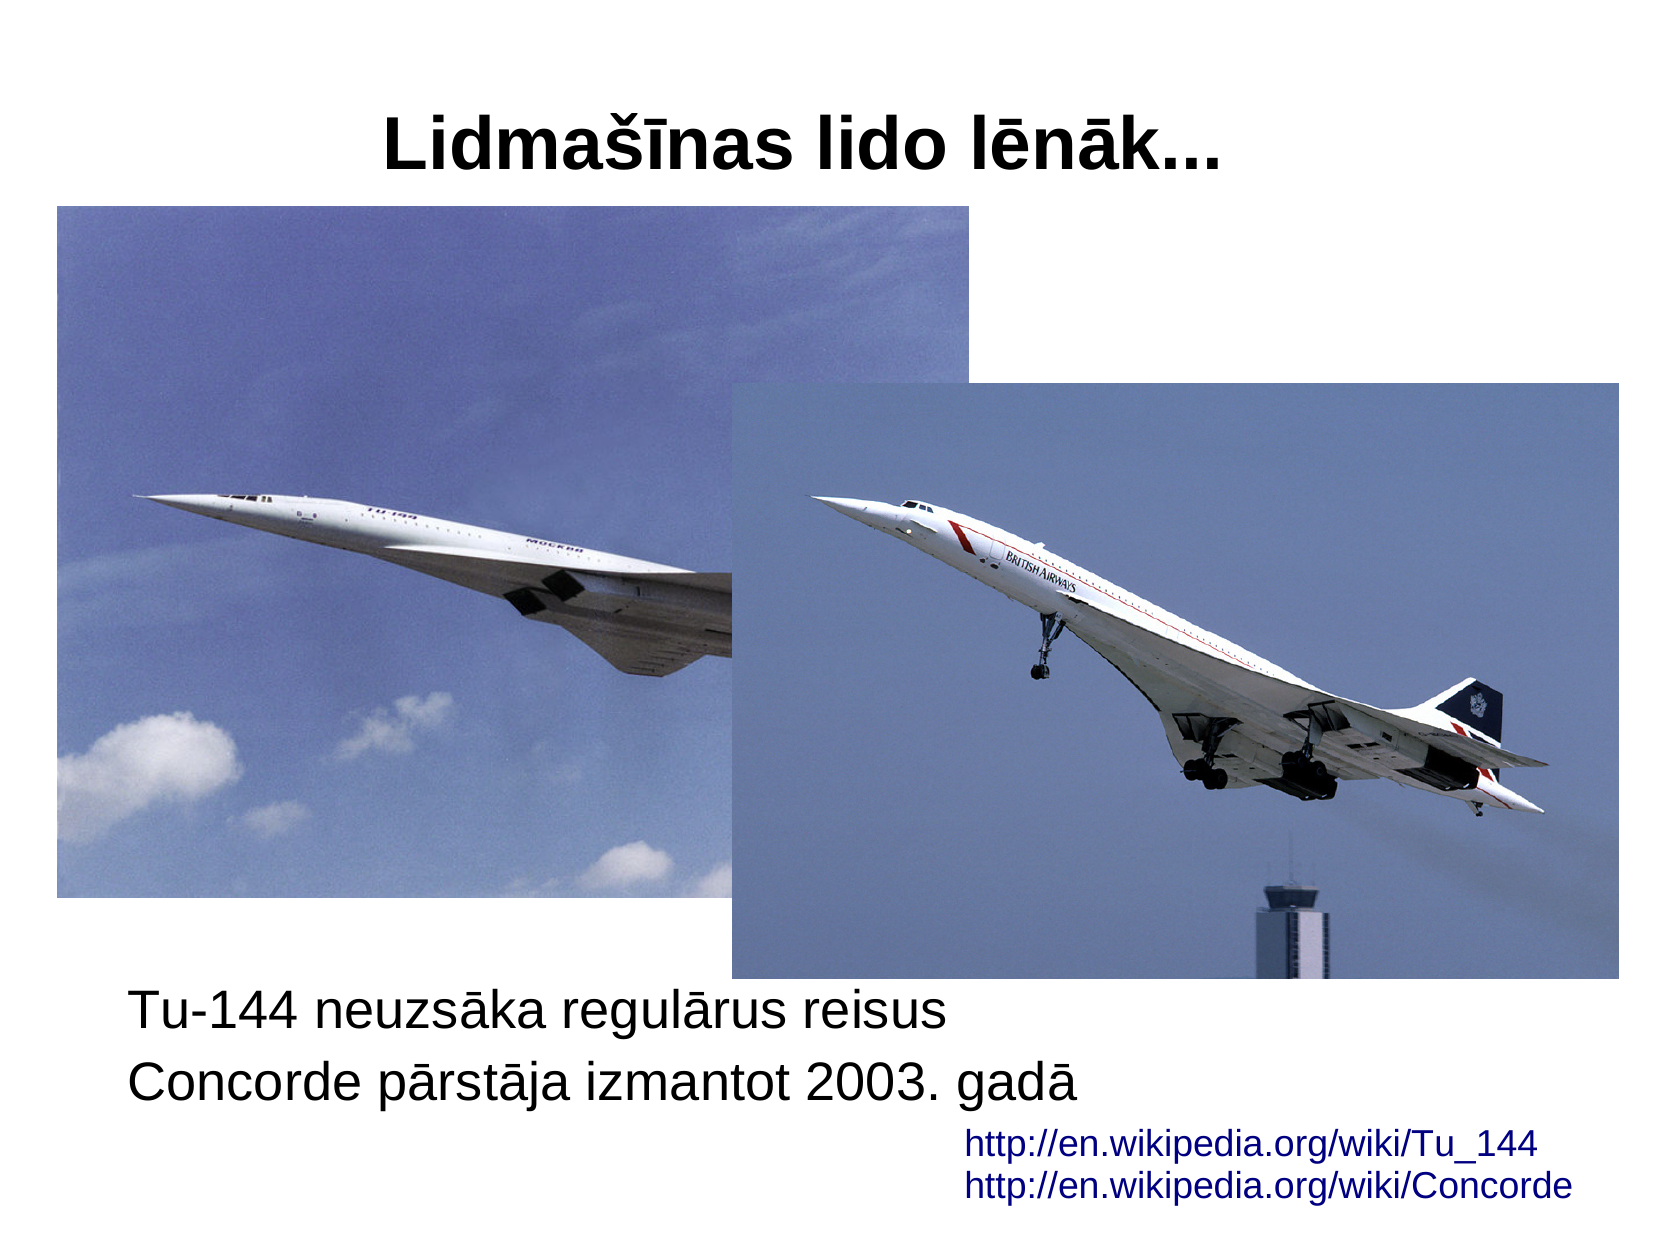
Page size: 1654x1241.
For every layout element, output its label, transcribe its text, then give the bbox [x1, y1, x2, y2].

picture [57, 206, 1619, 979]
list Tu-144 neuzsāka regulārus reisus Concorde pārstāja izmantot 2003. gadā [70, 980, 1558, 1152]
text_box http://en.wikipedia.org/wiki/Tu_144 http://en.wikipedia.org/wiki/Concorde [949, 1116, 1589, 1215]
text_box [82, 986, 722, 1043]
title Lidmašīnas lido lēnāk... [94, 96, 1512, 195]
